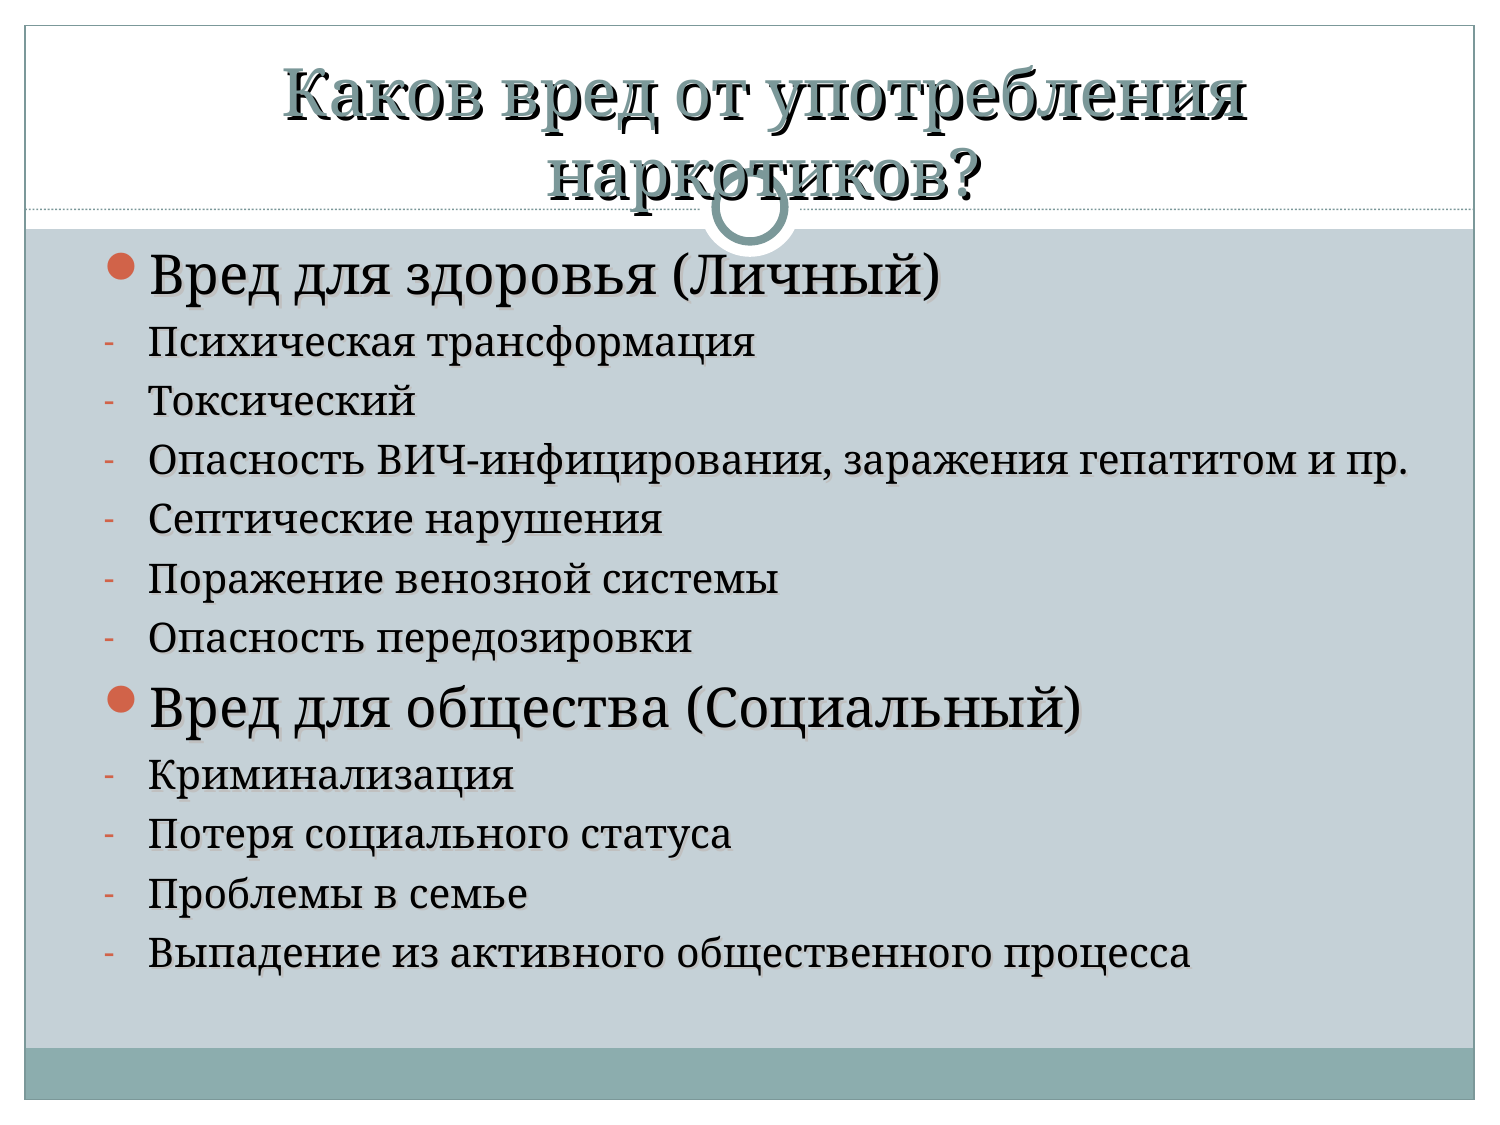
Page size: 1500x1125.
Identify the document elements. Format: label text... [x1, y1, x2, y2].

list Вред для здоровья (Личный) Психическая трансформация Токсический Опасность ВИЧ-инфицирования, заражения гепатитом и пр. Септические нарушения Поражение венозной системы Опасность передозировки Вред для общества (Социальный) Криминализация Потеря социального статуса Проблемы в семье Выпадение из активного общественного процесса [88, 231, 1439, 1032]
title Каков вред от употребления наркотиков? [88, 42, 1439, 161]
